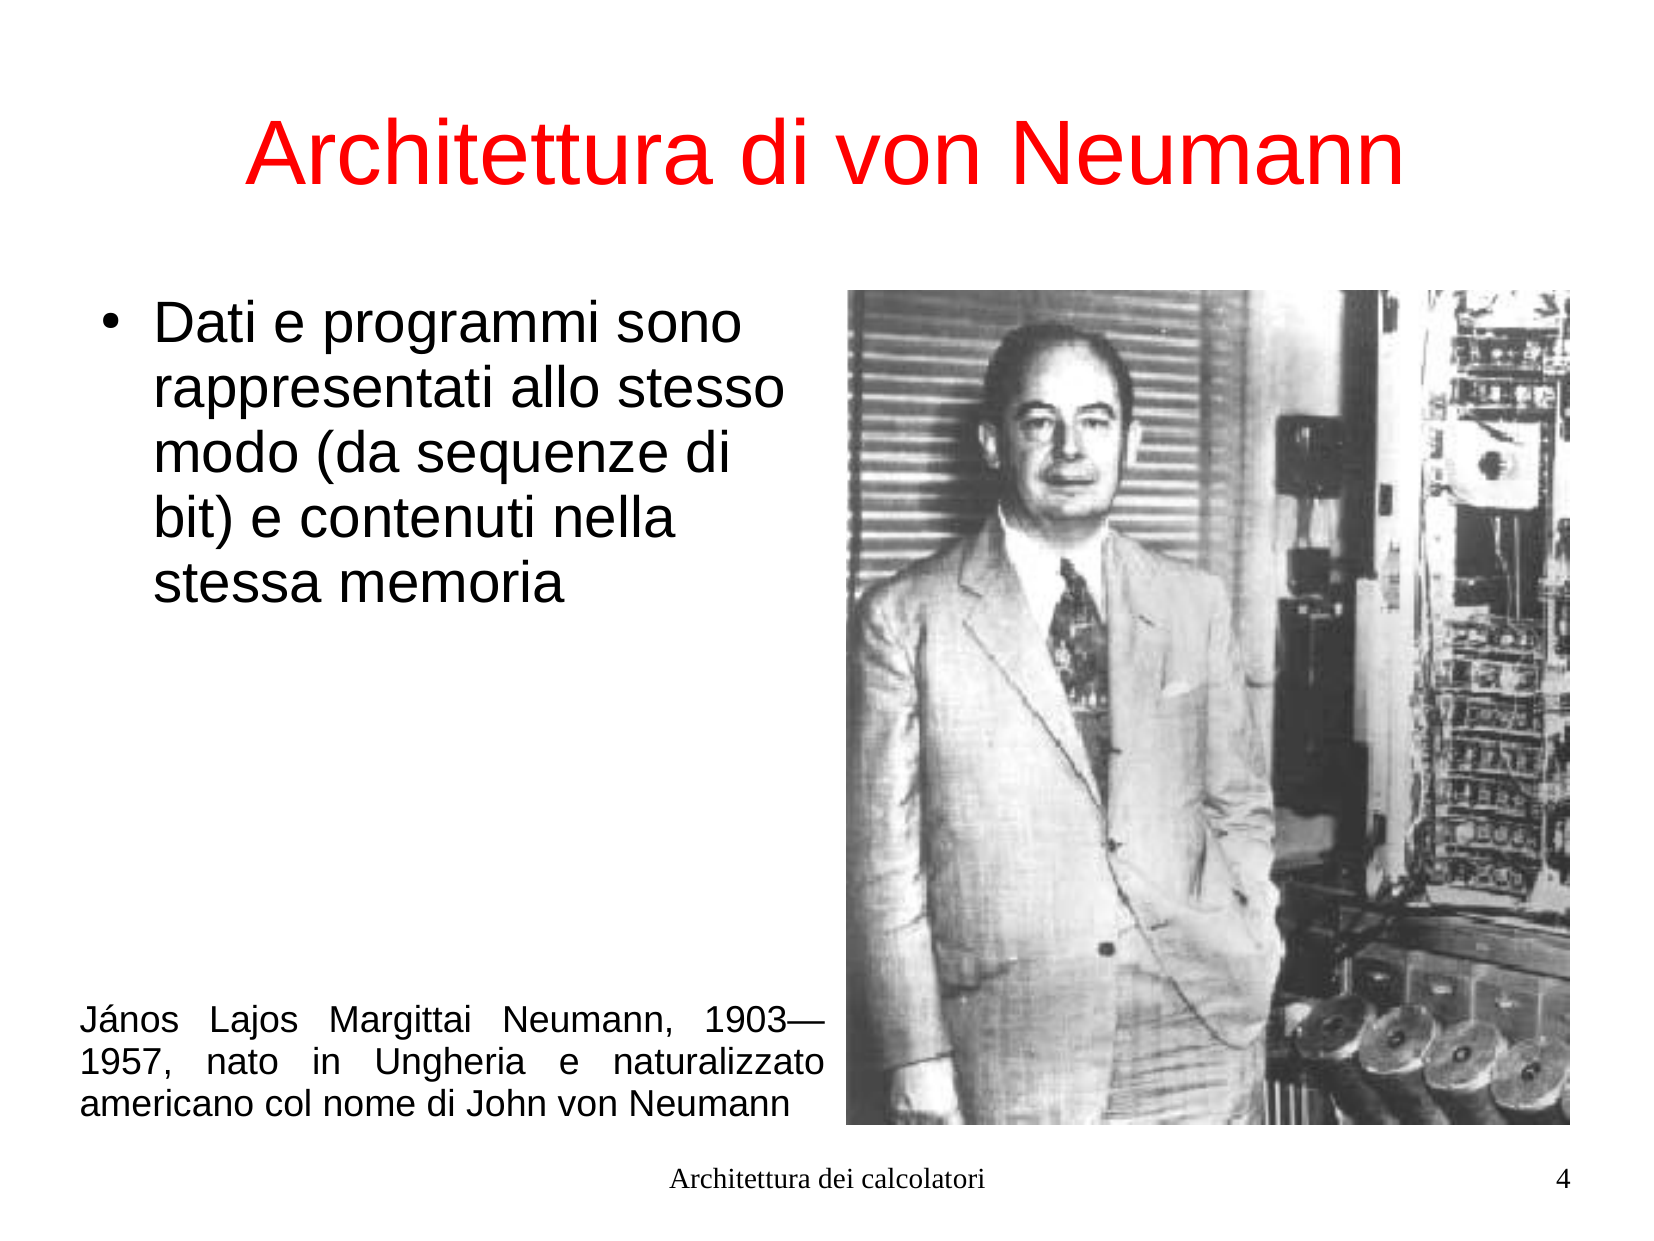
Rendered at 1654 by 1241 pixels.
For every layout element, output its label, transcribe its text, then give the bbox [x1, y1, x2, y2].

list Dati e programmi sono rappresentati allo stesso modo (da sequenze di bit) e contenuti nella stessa memoria [82, 290, 809, 998]
text_box János Lajos Margittai Neumann, 1903—1957, nato in Ungheria e naturalizzato americano col nome di John von Neumann [79, 998, 826, 1126]
picture [846, 290, 1570, 1126]
title Architettura di von Neumann [82, 49, 1571, 257]
